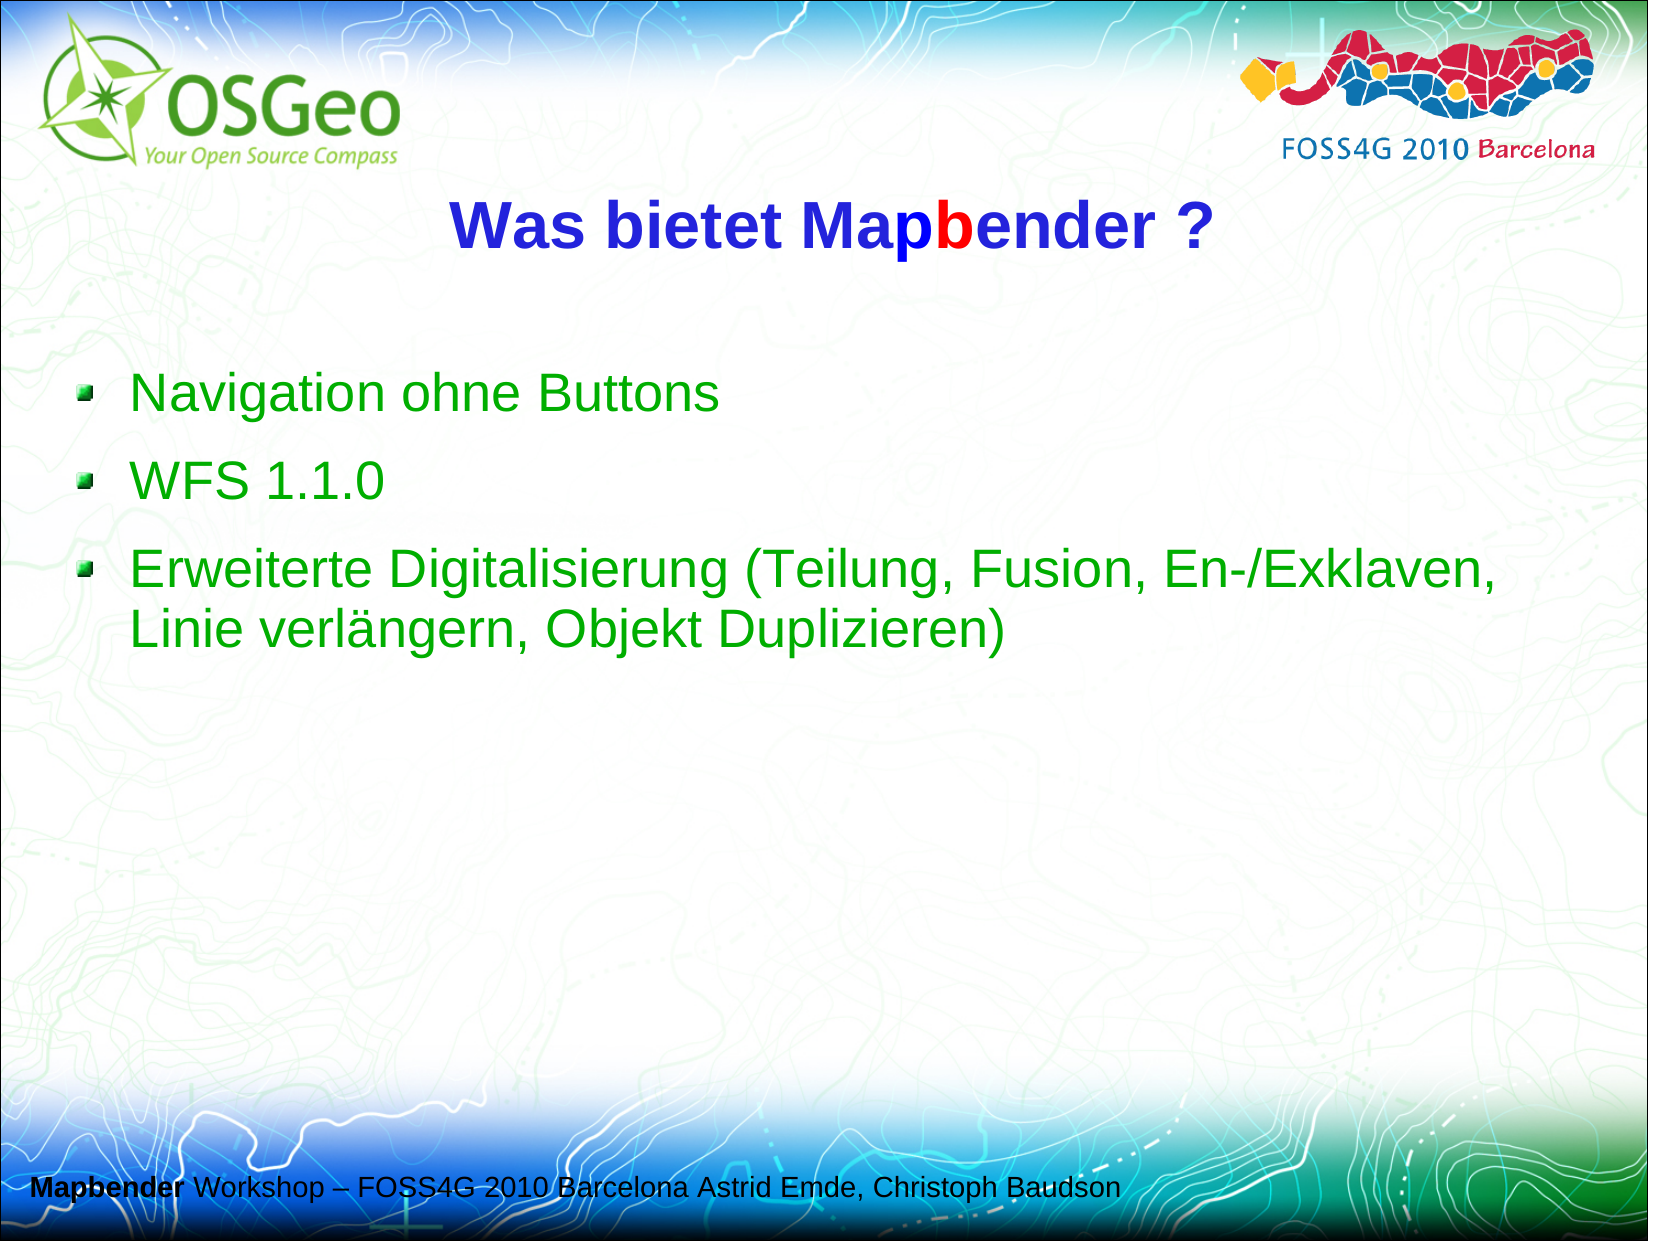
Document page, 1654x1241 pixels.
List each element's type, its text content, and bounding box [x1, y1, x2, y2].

list Navigation ohne Buttons WFS 1.1.0 Erweiterte Digitalisierung (Teilung, Fusion, En-/Exklaven, Linie verlängern, Objekt Duplizieren) [59, 362, 1548, 1182]
title Was bietet Mapbender ? [88, 137, 1577, 313]
picture [1, 1, 1647, 1240]
